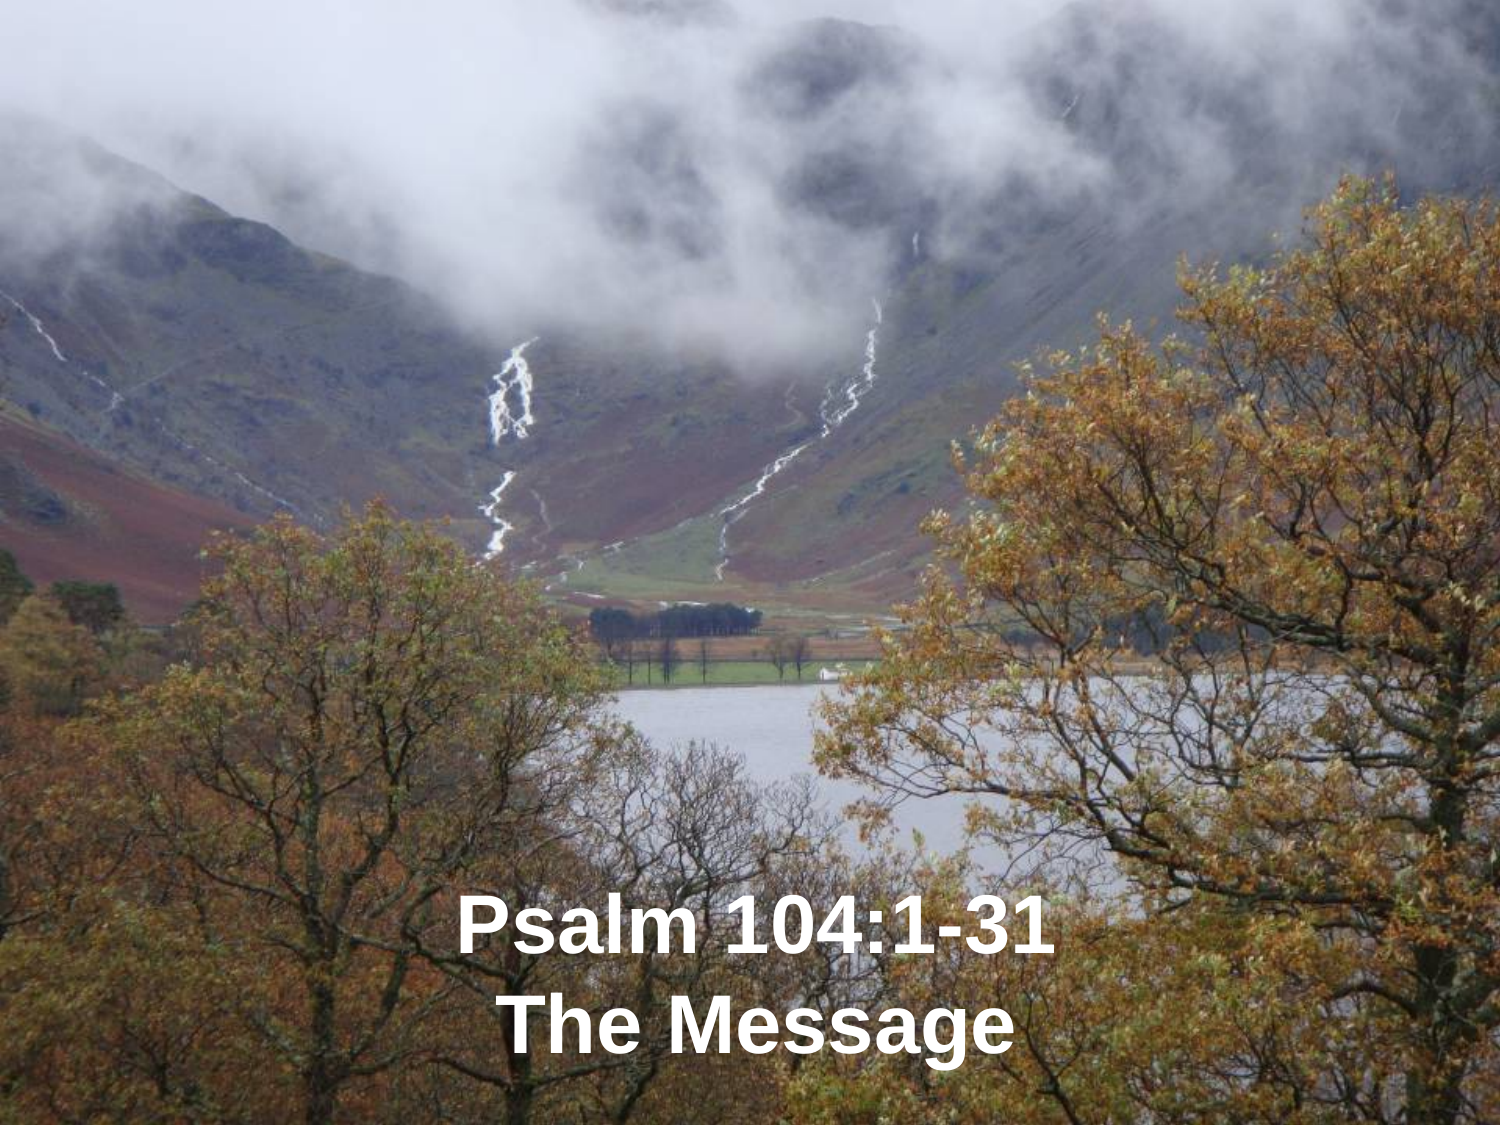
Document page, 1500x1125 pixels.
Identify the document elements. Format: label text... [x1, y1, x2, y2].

text_box Psalm 104:1-31 The Message [412, 862, 1101, 1078]
picture [0, 0, 1500, 1125]
